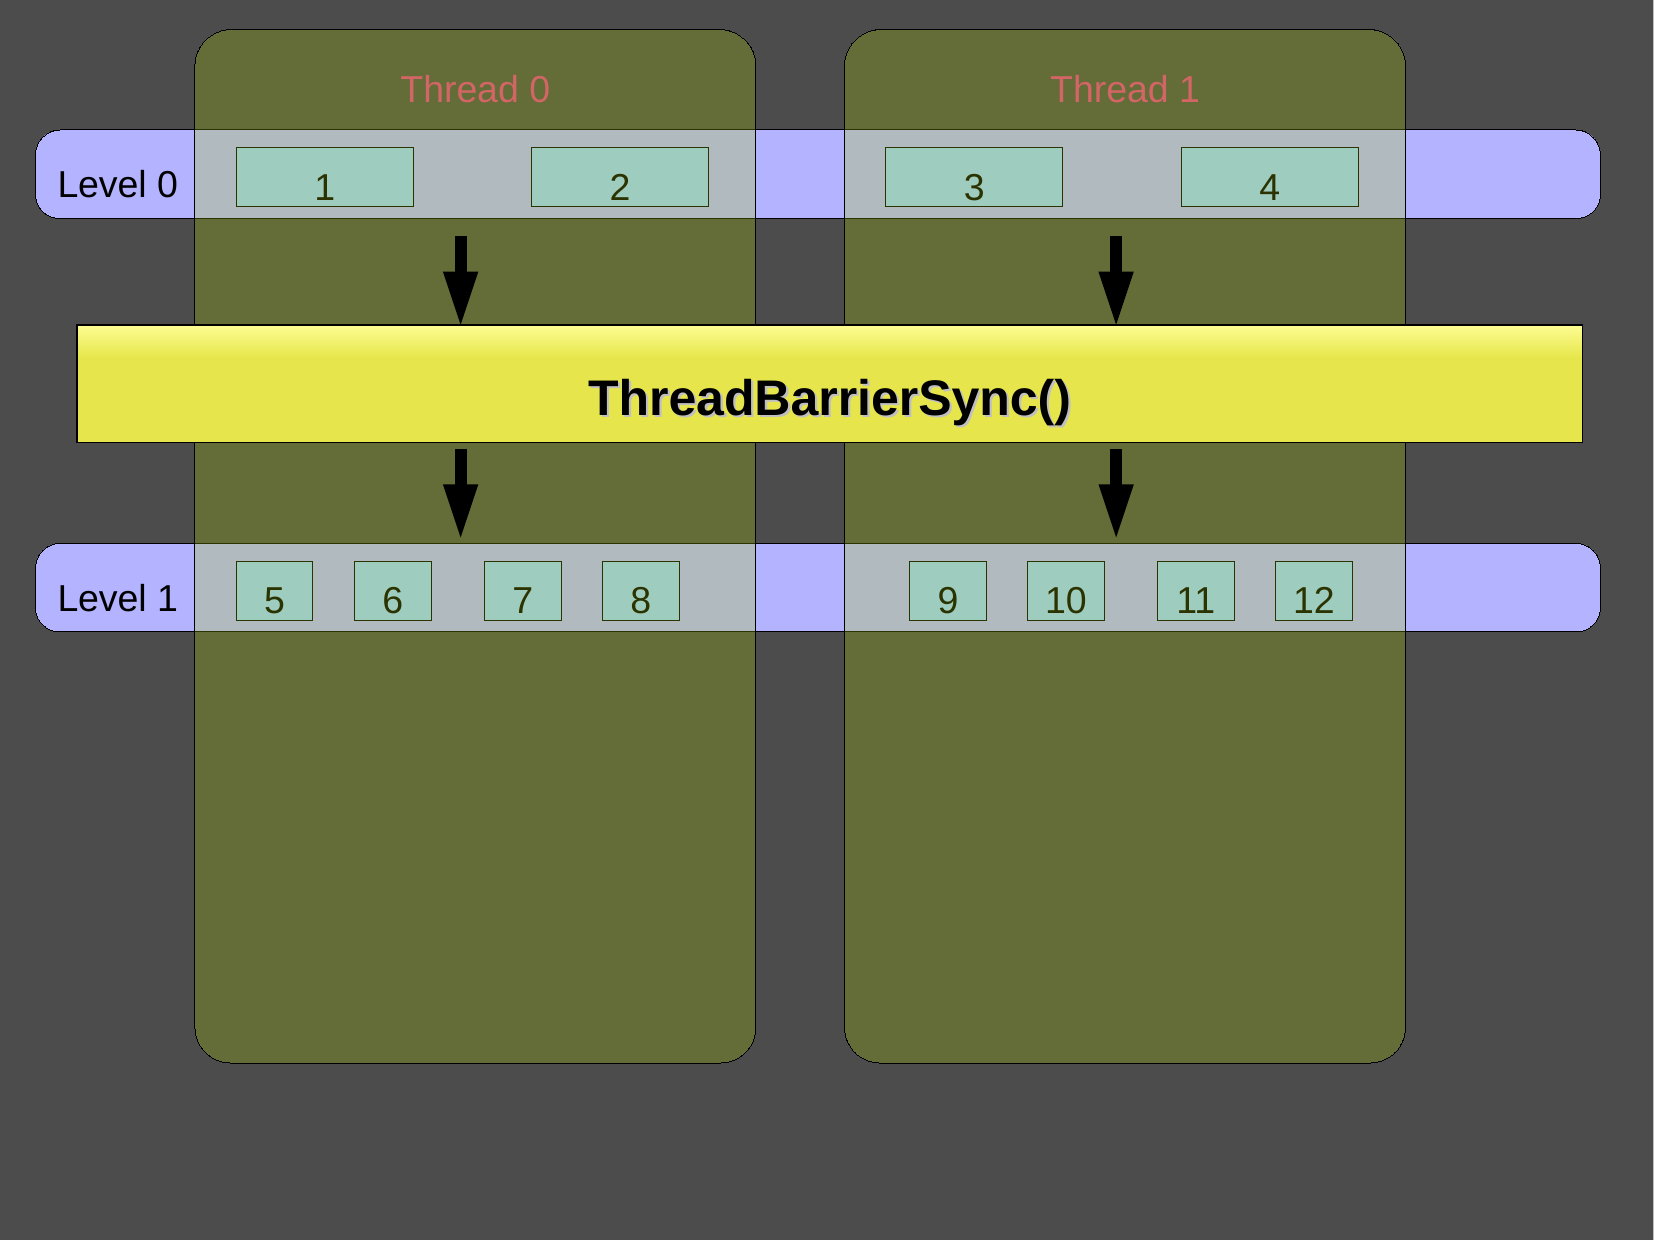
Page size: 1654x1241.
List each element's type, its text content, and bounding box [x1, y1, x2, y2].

text_box Level 1 [1406, 543, 1601, 632]
text_box Thread 1 [844, 29, 1406, 324]
text_box Thread 0 [194, 29, 756, 324]
text_box Level 0 [756, 129, 844, 219]
text_box Level 0 [35, 129, 194, 219]
text_box Thread 1 [844, 443, 1406, 1064]
text_box Level 0 [1406, 129, 1601, 219]
text_box Thread 0 [194, 443, 756, 1064]
text_box ThreadBarrierSync() [76, 324, 1583, 443]
text_box Level 1 [35, 543, 194, 632]
text_box Level 1 [756, 543, 844, 632]
